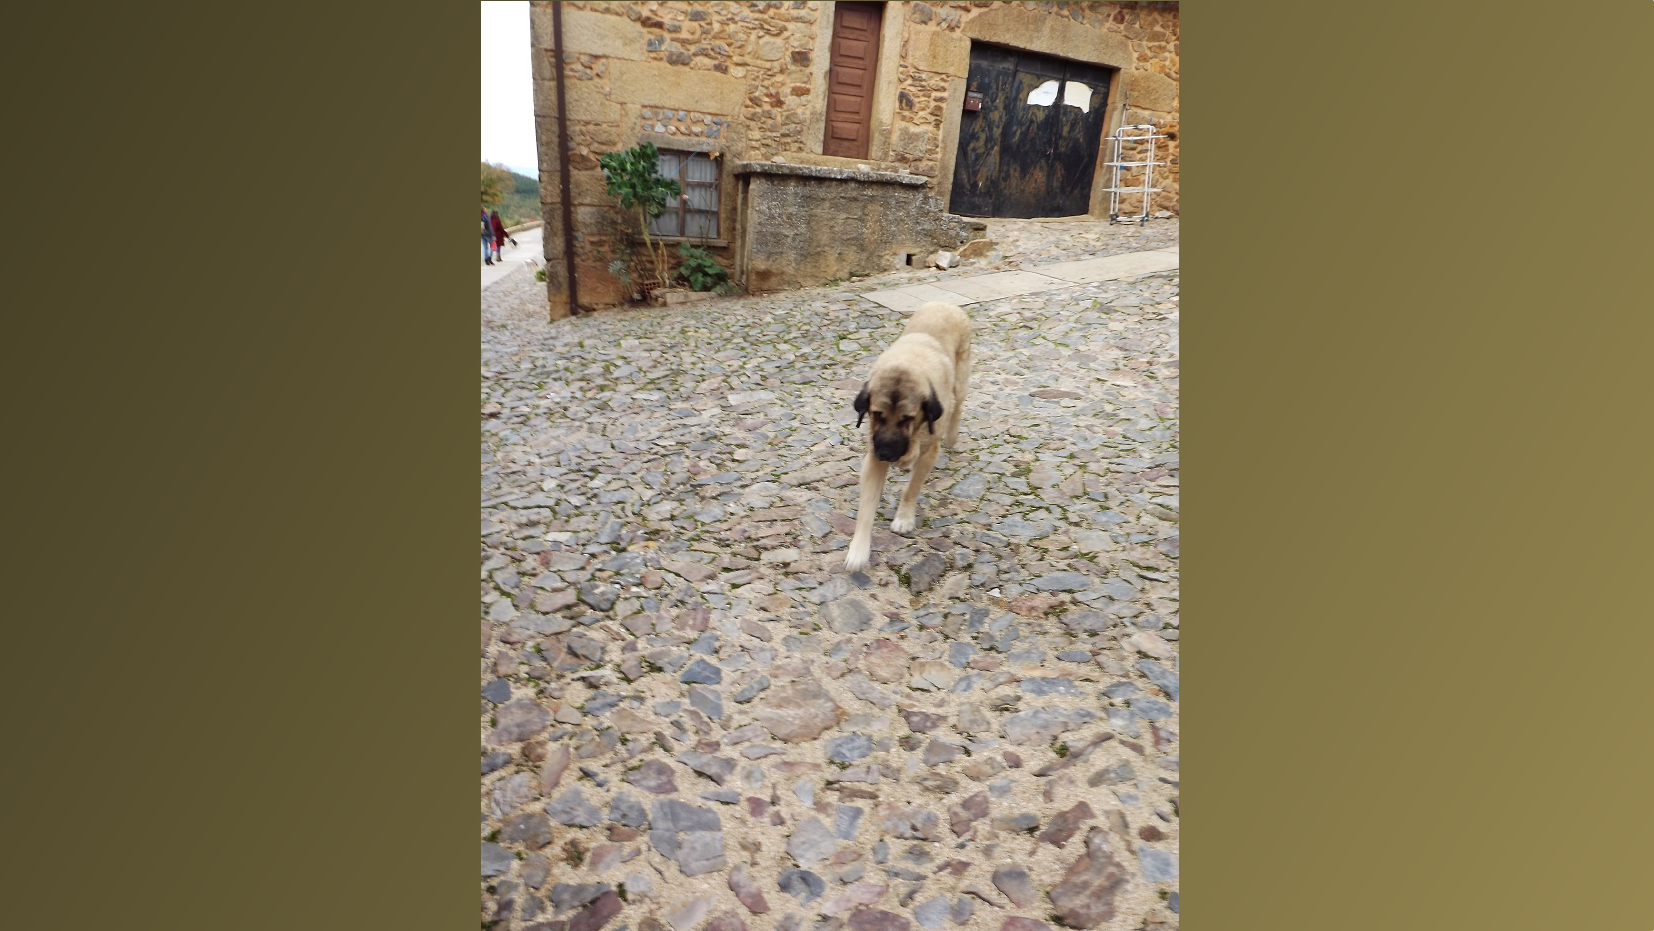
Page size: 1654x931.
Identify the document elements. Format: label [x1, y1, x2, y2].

picture [481, 1, 1179, 931]
